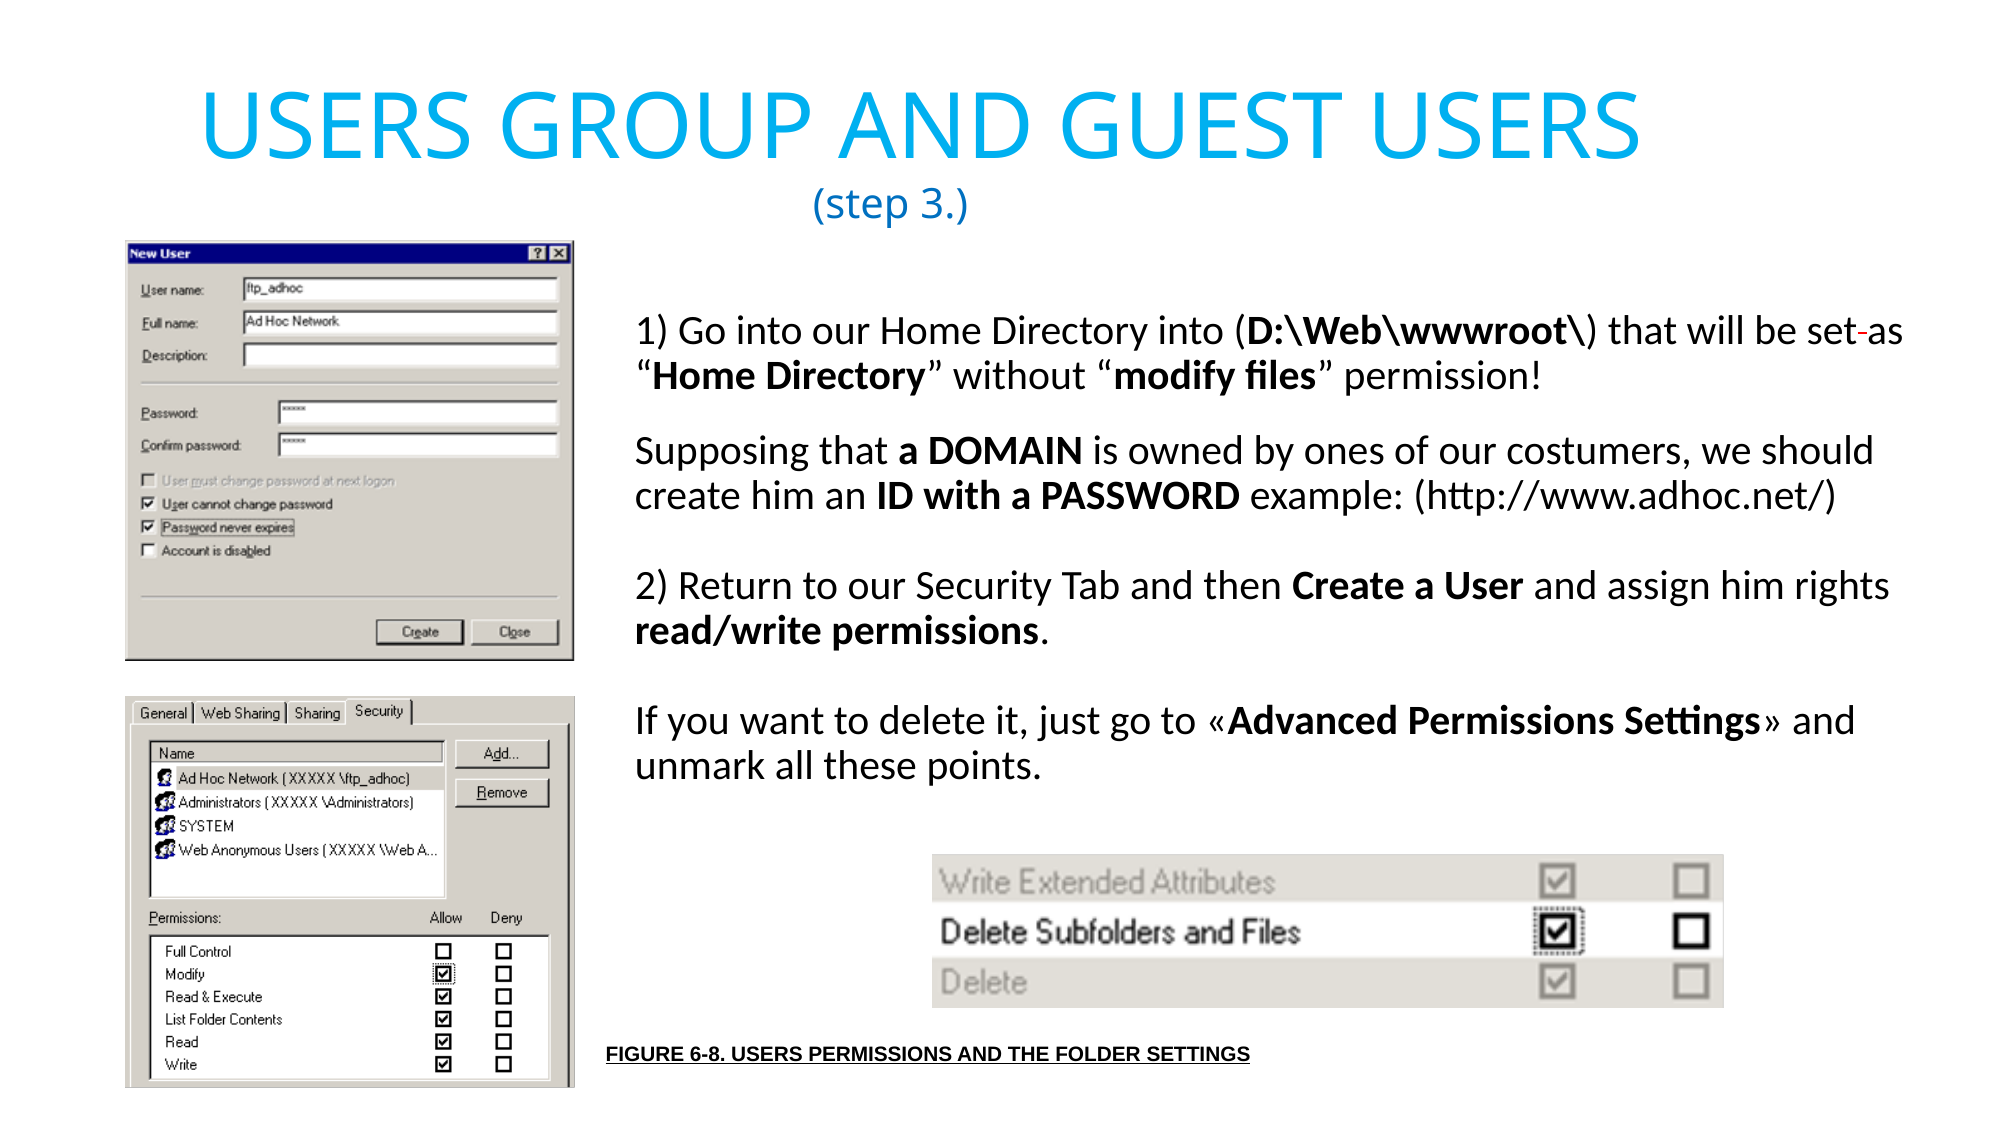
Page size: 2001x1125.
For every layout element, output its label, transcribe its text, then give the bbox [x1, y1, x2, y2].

picture [125, 239, 576, 661]
text_box FIGURE 6-8. USERS PERMISSIONS AND THE FOLDER SETTINGS [591, 1033, 1265, 1074]
list 1) Go into our Home Directory into (D:\Web\wwwroot\) that will be set as “Home Directory” without “modify files” permission! Supposing that a DOMAIN is owned by ones of our costumers, we should create him an ID with a PASSWORD example: (http://www.adhoc.net/) 2) Return to our Security Tab and then Create a User and assign him rights read/write permissions. If you want to delete it, just go to «Advanced Permissions Settings» and unmark all these points. [620, 301, 1969, 1125]
picture [932, 853, 1726, 1008]
picture [125, 696, 576, 1090]
title USERS GROUP AND GUEST USERS (step 3.) [88, 59, 1890, 277]
